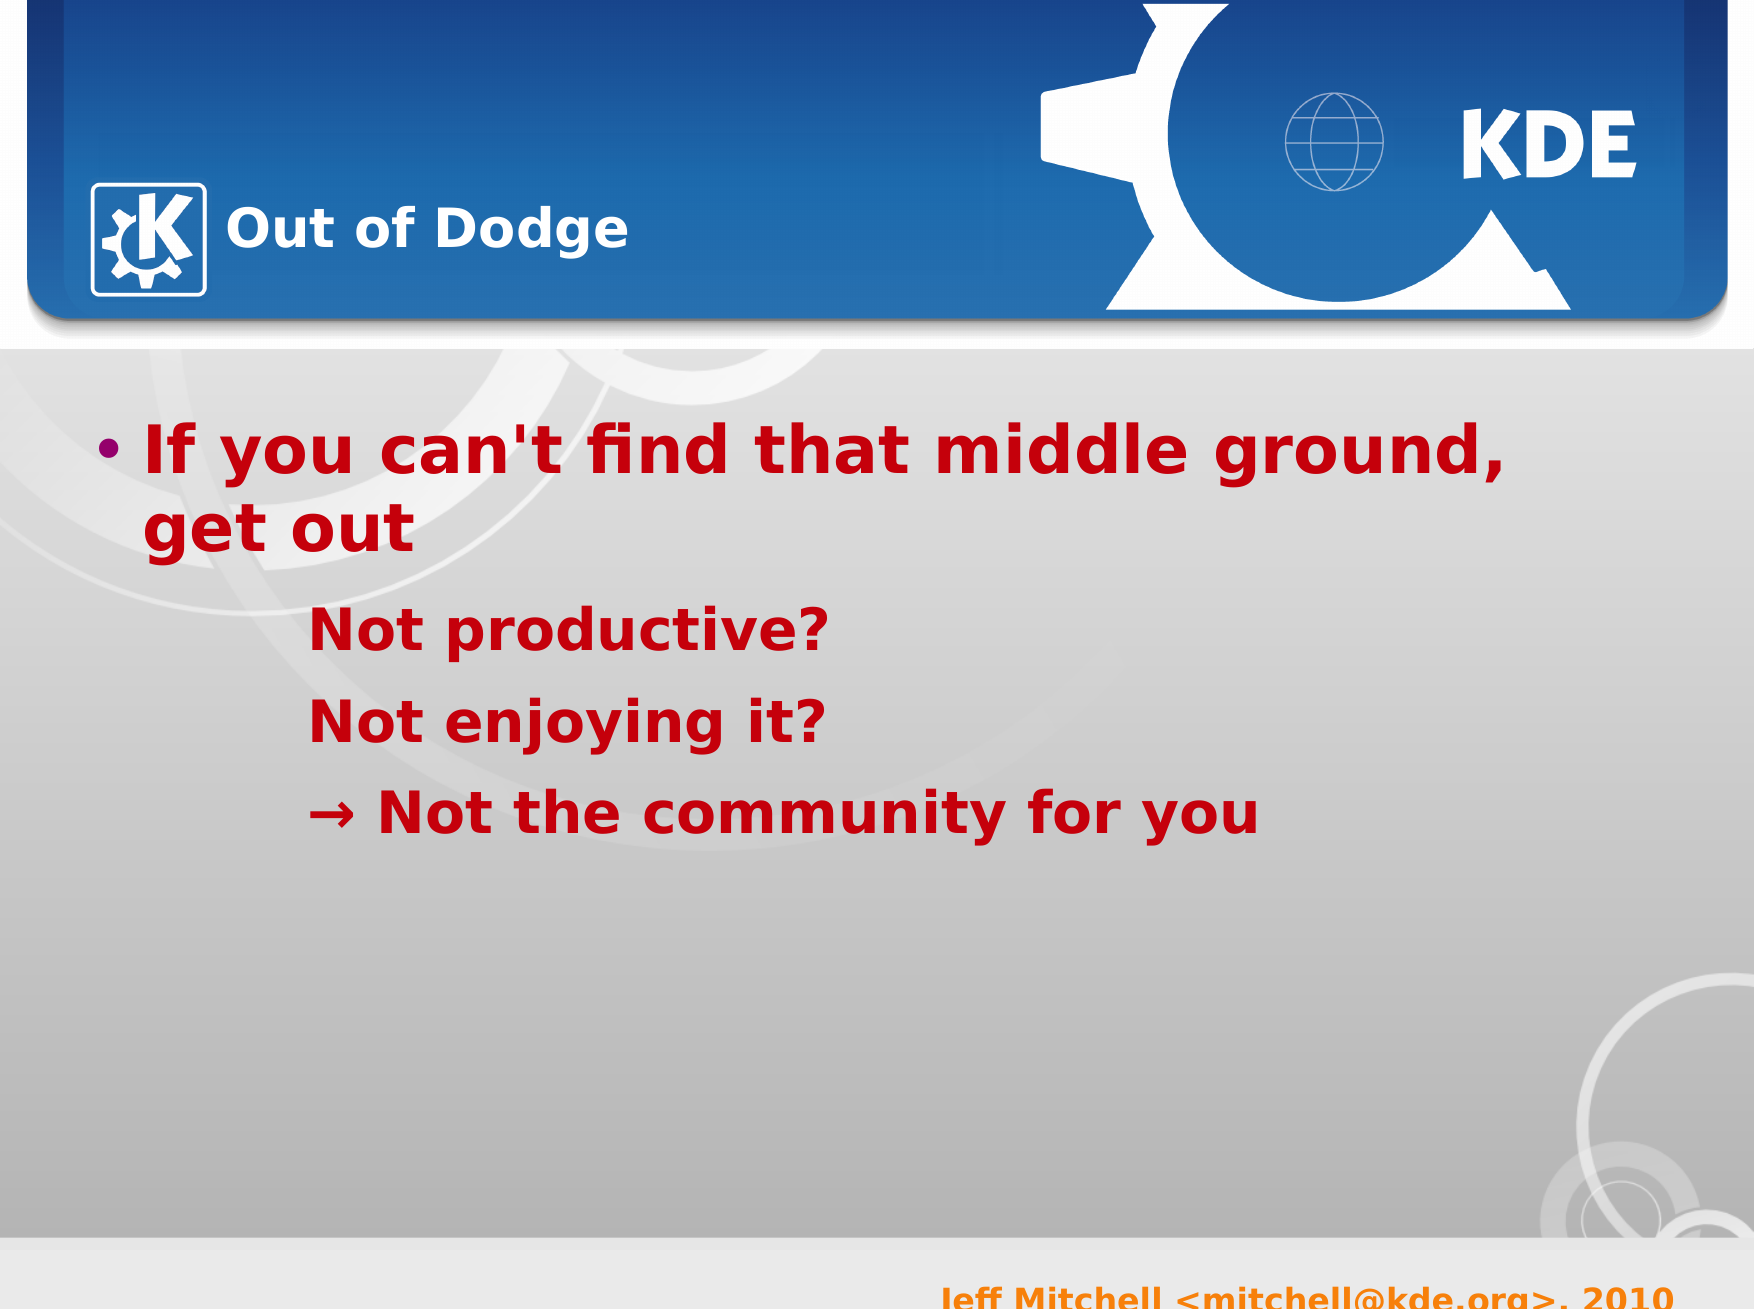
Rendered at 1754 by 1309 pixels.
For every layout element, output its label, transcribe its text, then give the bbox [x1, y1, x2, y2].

title Out of Dodge [225, 194, 1126, 264]
list If you can't find that middle ground, get out Not productive? Not enjoying it? → Not the community for you [71, 411, 1651, 1148]
picture [0, 0, 1754, 1237]
